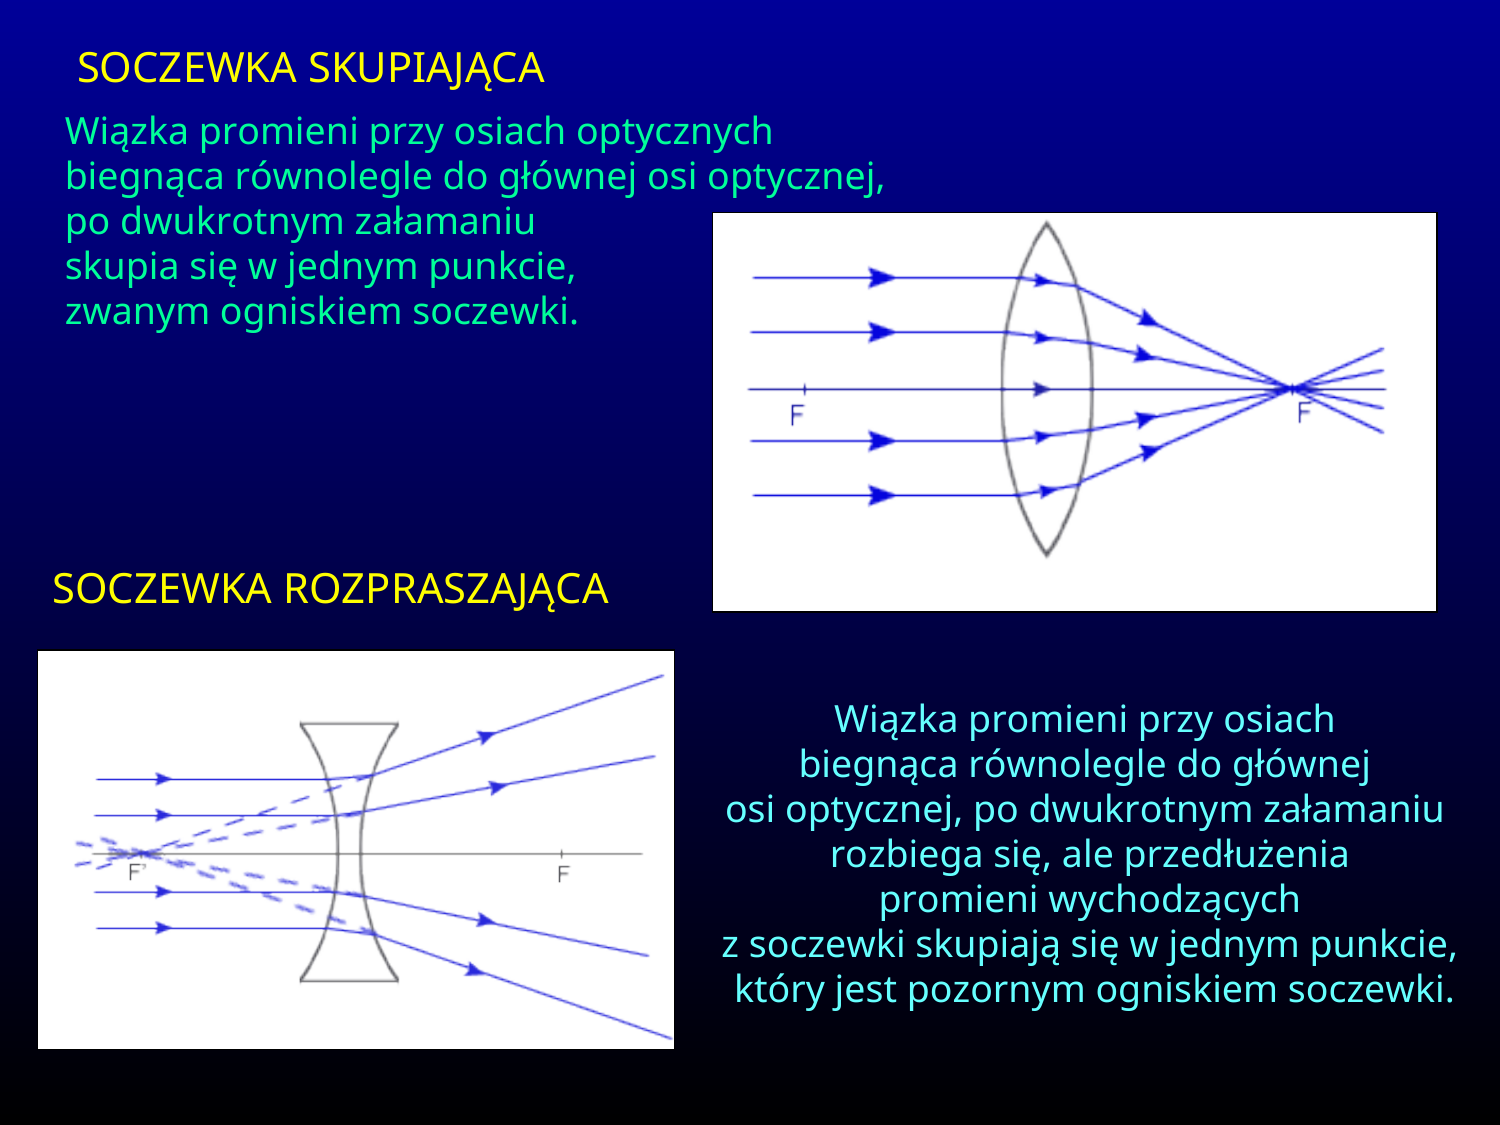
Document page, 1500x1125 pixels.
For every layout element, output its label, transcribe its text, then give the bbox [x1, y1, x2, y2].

text_box SOCZEWKA ROZPRASZAJĄCA [37, 545, 637, 621]
picture [62, 662, 678, 1047]
text_box SOCZEWKA SKUPIAJĄCA [62, 24, 573, 99]
text_box Wiązka promieni przy osiach biegnąca równolegle do głównej osi optycznej, po dwukrotnym załamaniu rozbiega się, ale przedłużenia promieni wychodzących z soczewki skupiają się w jednym punkcie, który jest pozornym ogniskiem soczewki. [706, 687, 1474, 1018]
text_box [712, 212, 1438, 613]
text_box [37, 649, 675, 1050]
text_box Wiązka promieni przy osiach optycznych biegnąca równolegle do głównej osi optycznej, po dwukrotnym załamaniu skupia się w jednym punkcie, zwanym ogniskiem soczewki. [50, 99, 912, 341]
picture [723, 212, 1415, 582]
